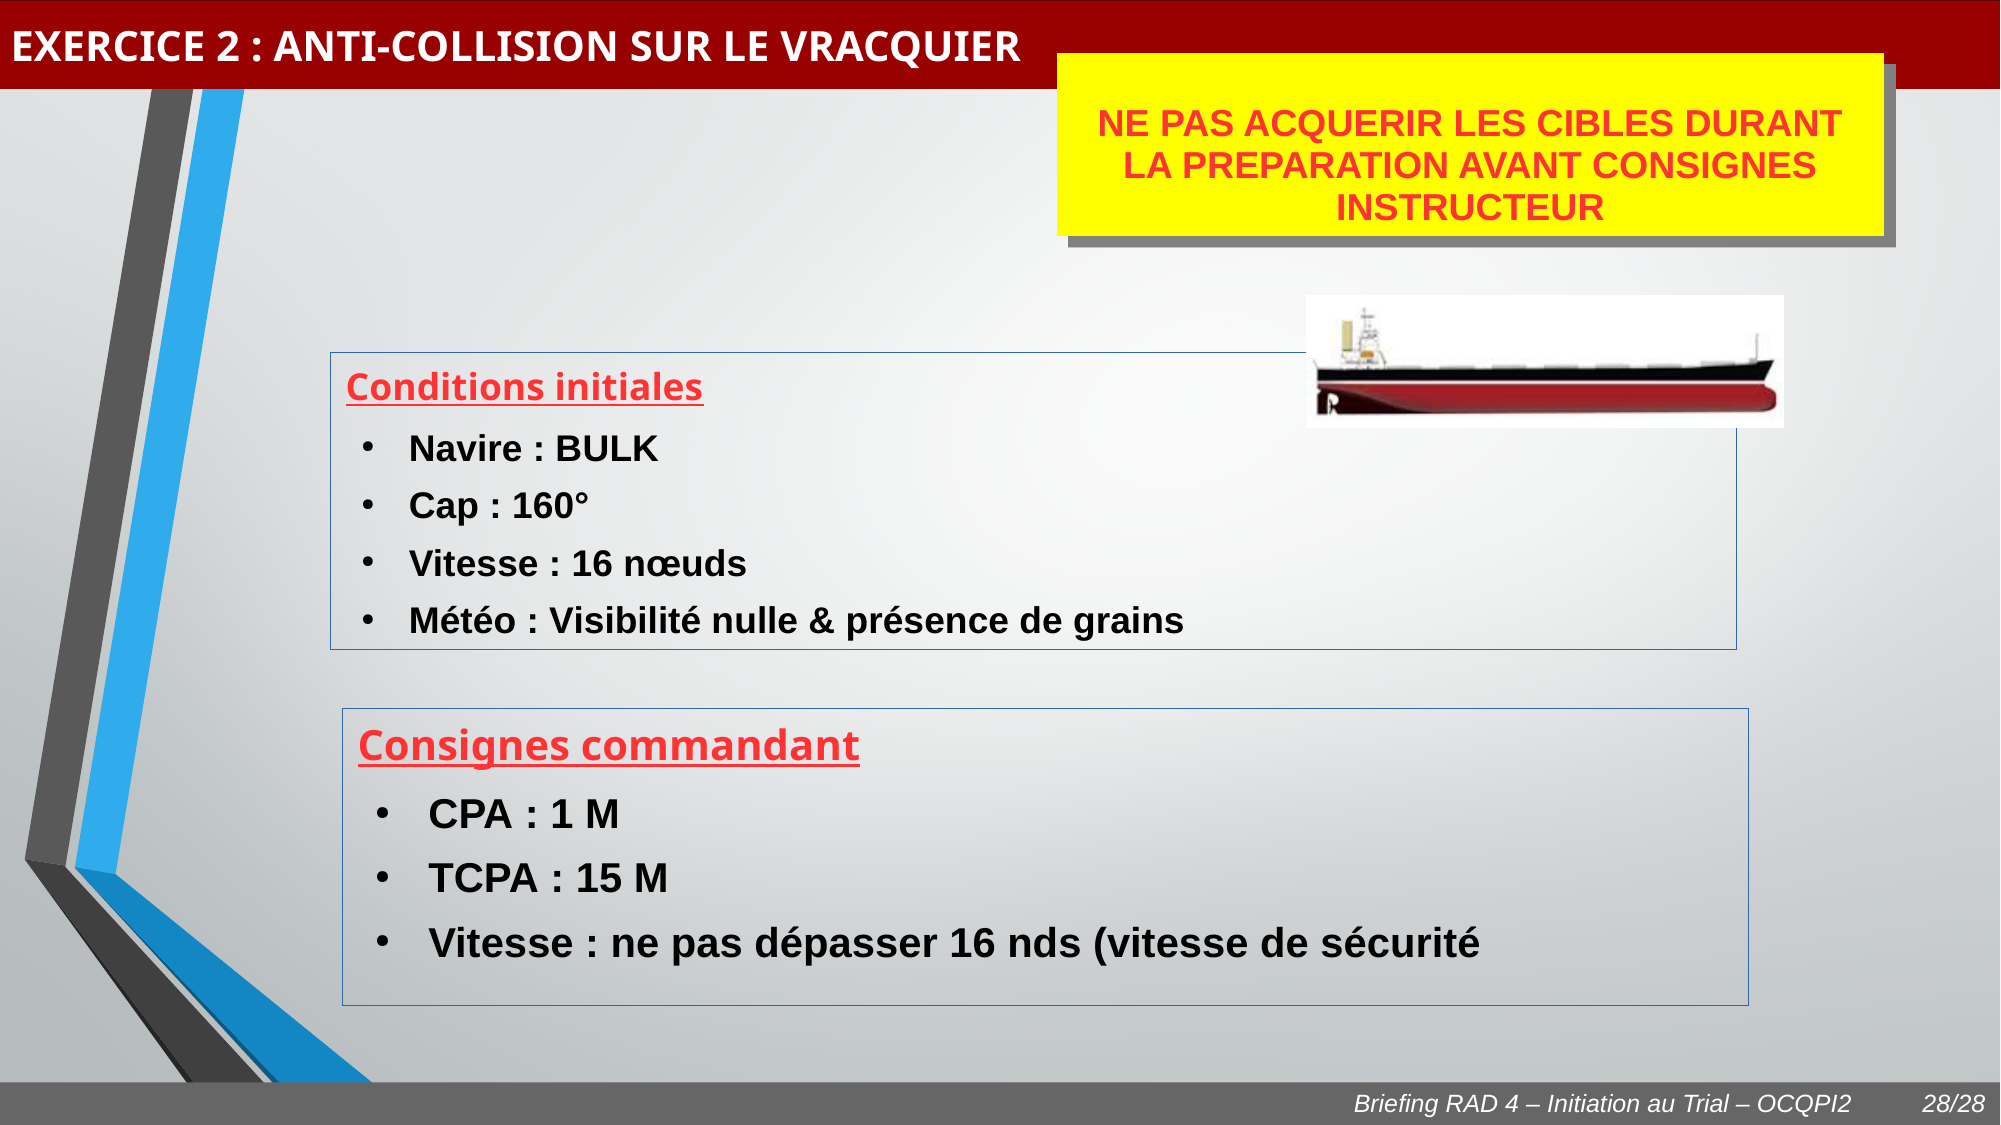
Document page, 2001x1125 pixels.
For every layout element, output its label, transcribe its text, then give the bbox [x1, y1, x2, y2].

title EXERCICE 2 : ANTI-COLLISION SUR LE VRACQUIER [0, 0, 2000, 89]
text_box NE PAS ACQUERIR LES CIBLES DURANT LA PREPARATION AVANT CONSIGNES INSTRUCTEUR [1057, 53, 1884, 236]
text_box Briefing RAD 4 – Initiation au Trial – OCQPI2 <numéro>/28 [0, 1082, 2000, 1125]
picture [66, 89, 271, 1082]
picture [0, 89, 185, 1082]
list Conditions initiales Navire : BULK Cap : 160° Vitesse : 16 nœuds Météo : Visibilité nulle & présence de grains [330, 352, 1737, 650]
picture [116, 0, 2001, 1125]
list Consignes commandant CPA : 1 M TCPA : 15 M Vitesse : ne pas dépasser 16 nds (vitesse de sécurité [342, 708, 1749, 1006]
